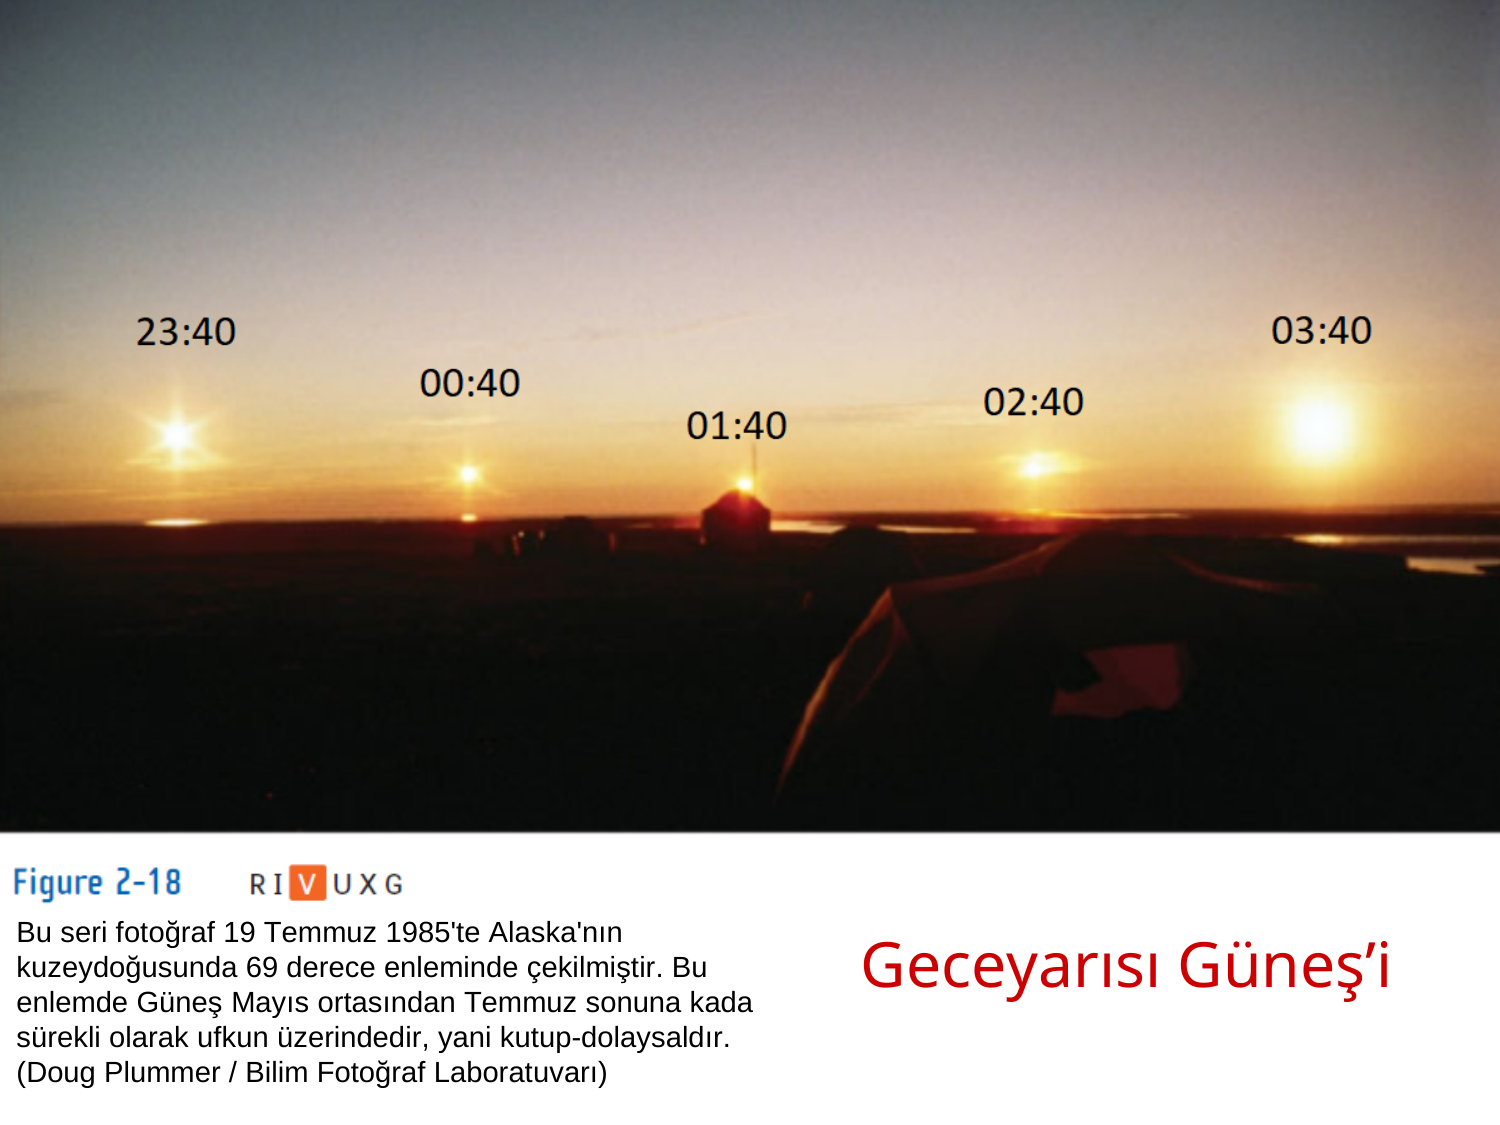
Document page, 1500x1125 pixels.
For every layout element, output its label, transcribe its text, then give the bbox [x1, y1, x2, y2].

picture [0, 0, 1500, 835]
text_box Bu seri fotoğraf 19 Temmuz 1985'te Alaska'nın kuzeydoğusunda 69 derece enleminde çekilmiştir. Bu enlemde Güneş Mayıs ortasından Temmuz sonuna kada sürekli olarak ufkun üzerindedir, yani kutup-dolaysaldır. (Doug Plummer / Bilim Fotoğraf Laboratuvarı) [1, 905, 786, 1101]
picture [1, 852, 643, 912]
text_box Geceyarısı Güneş’i [786, 917, 1493, 1008]
